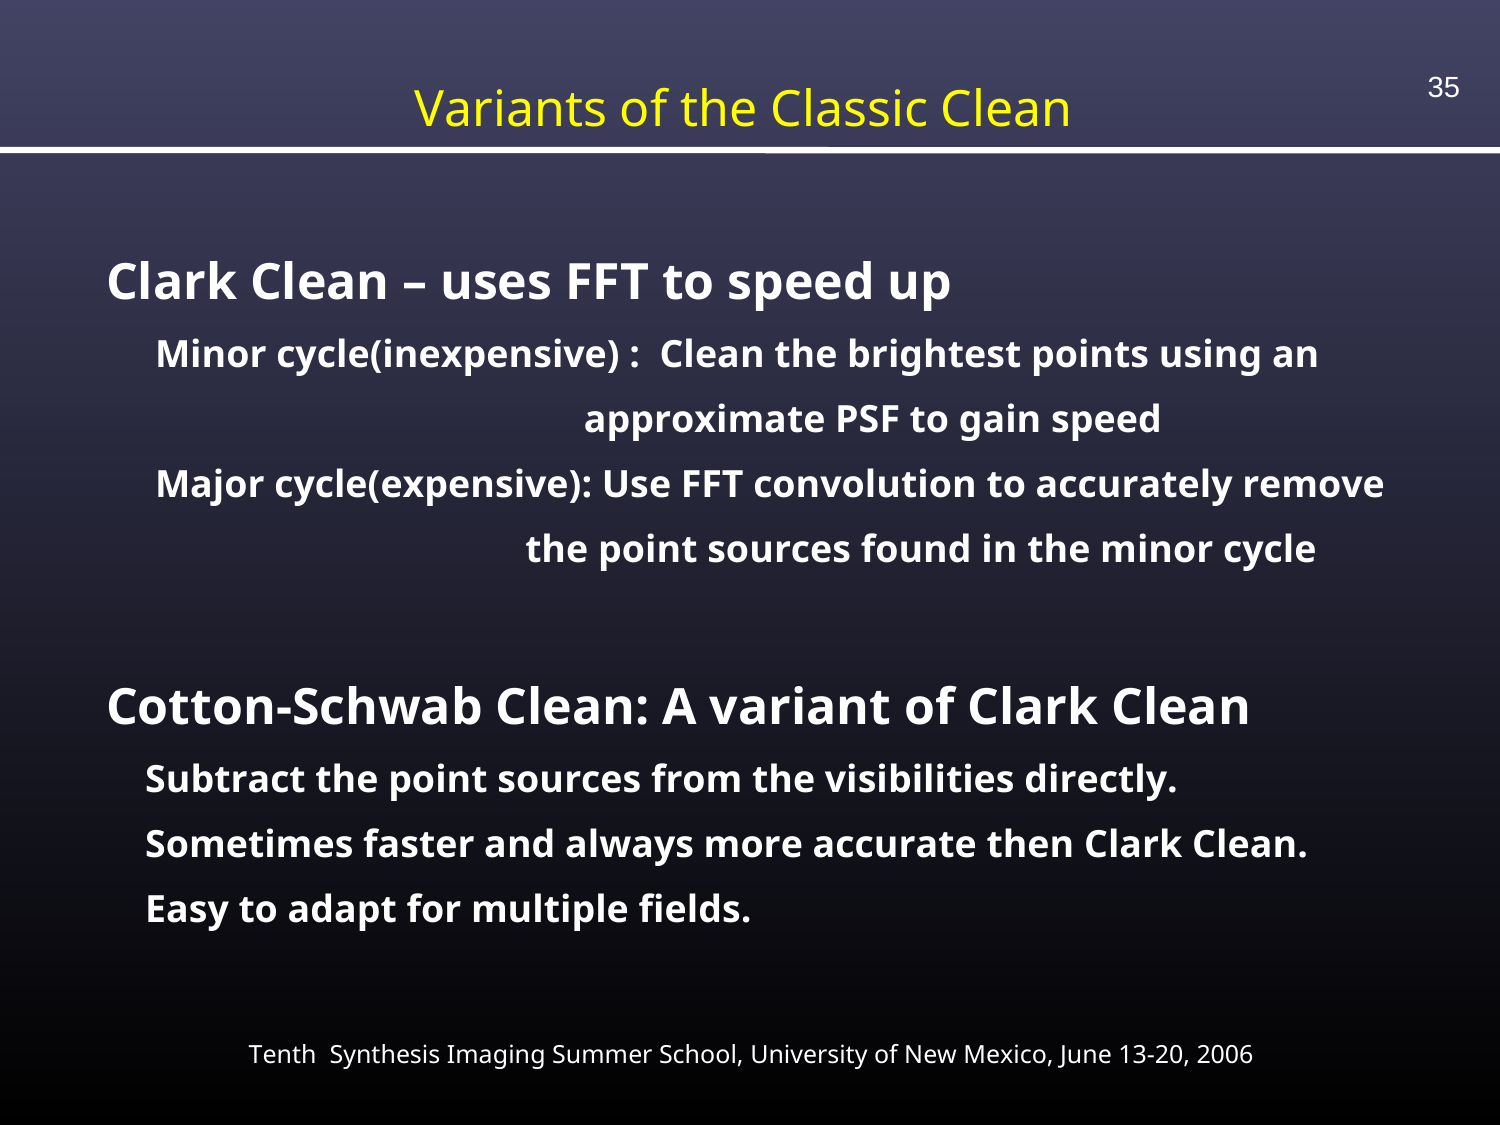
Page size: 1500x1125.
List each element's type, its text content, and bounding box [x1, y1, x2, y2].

title Variants of the Classic Clean [112, 62, 1375, 151]
subtitle Clark Clean – uses FFT to speed up Minor cycle(inexpensive) : Clean the brightest points using an approximate PSF to gain speed Major cycle(expensive): Use FFT convolution to accurately remove the point sources found in the minor cycle Cotton-Schwab Clean: A variant of Clark Clean Subtract the point sources from the visibilities directly. Sometimes faster and always more accurate then Clark Clean. Easy to adapt for multiple fields. [106, 245, 1466, 921]
